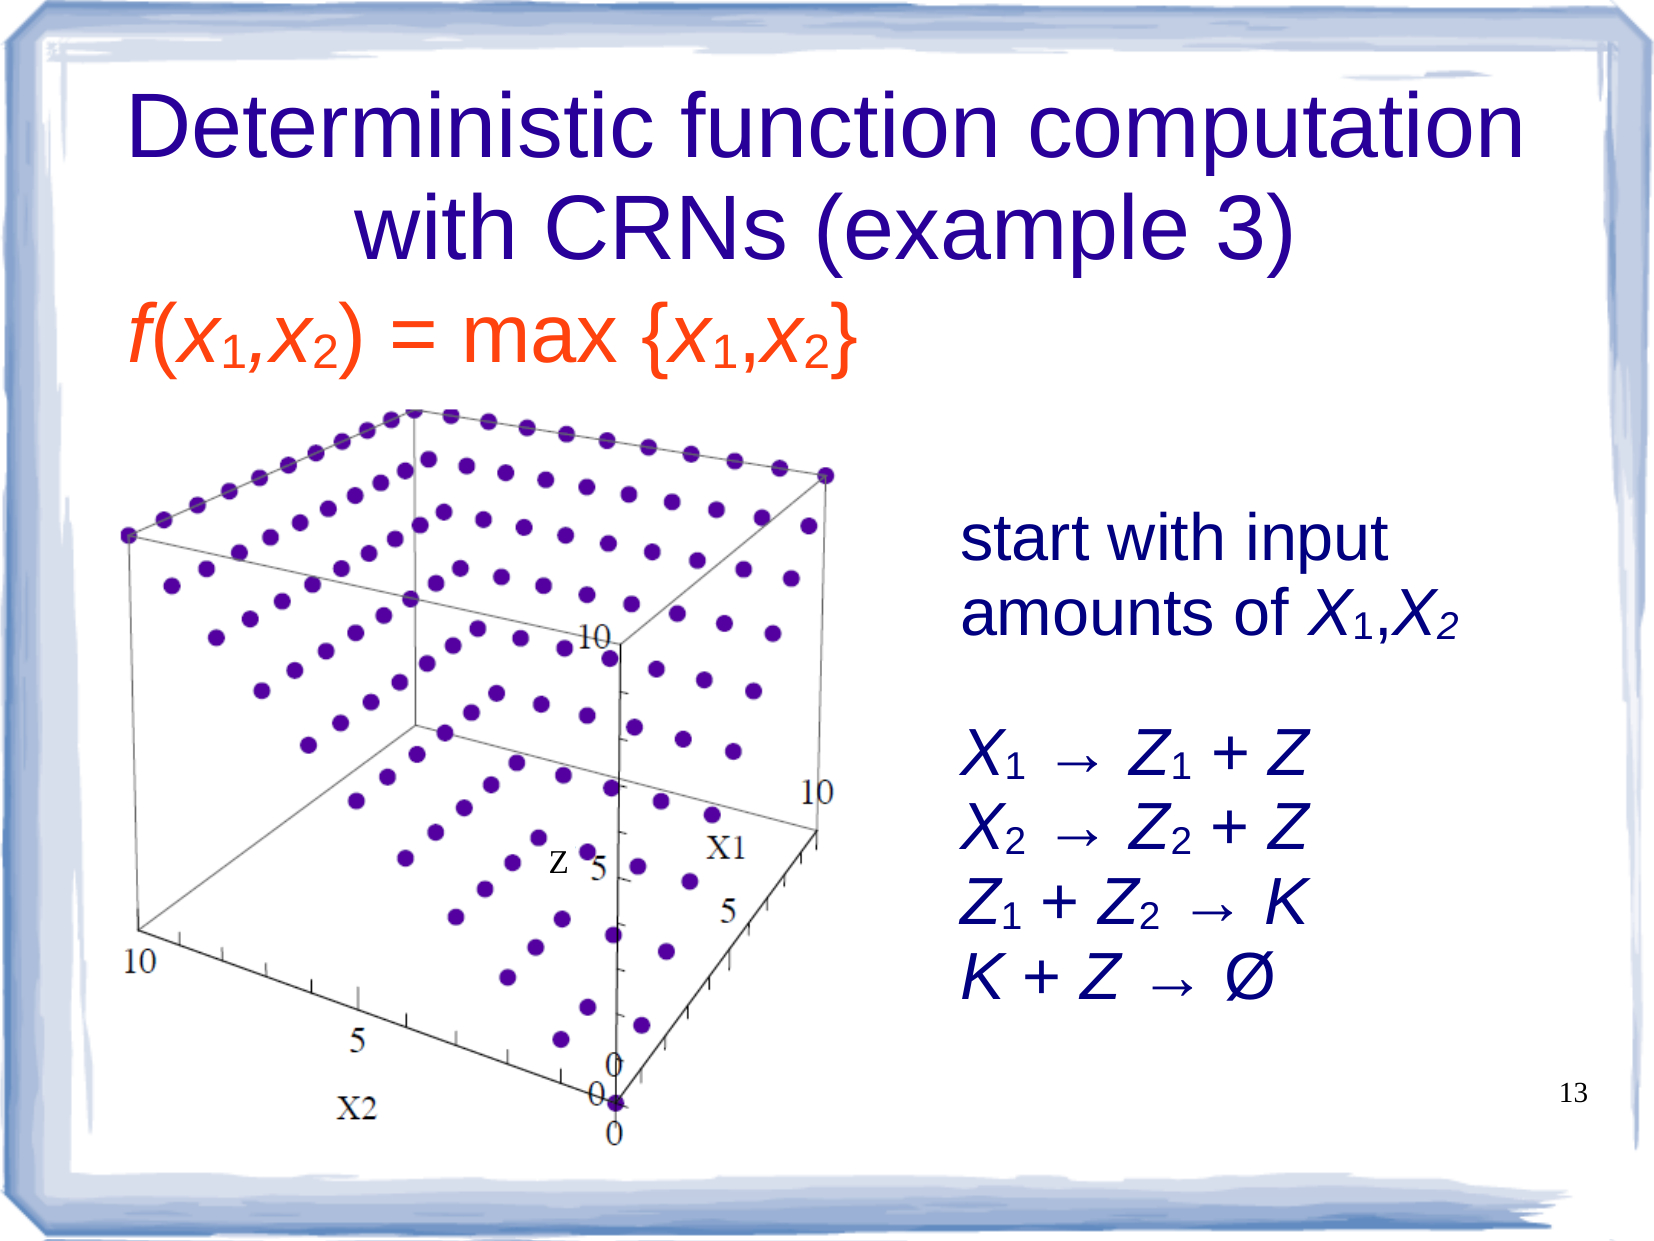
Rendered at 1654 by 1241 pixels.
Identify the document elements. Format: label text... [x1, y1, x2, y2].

picture [0, 0, 1654, 1241]
text_box start with input amounts of X1,X2 X1 → Z1 + Z X2 → Z2 + Z Z1 + Z2 → K K + Z → Ø [945, 492, 1550, 1116]
title Deterministic function computation with CRNs (example 3) [82, 73, 1571, 281]
text_box Z [548, 843, 576, 882]
text_box f(x1,x2) = max {x1,x2} [112, 280, 929, 416]
